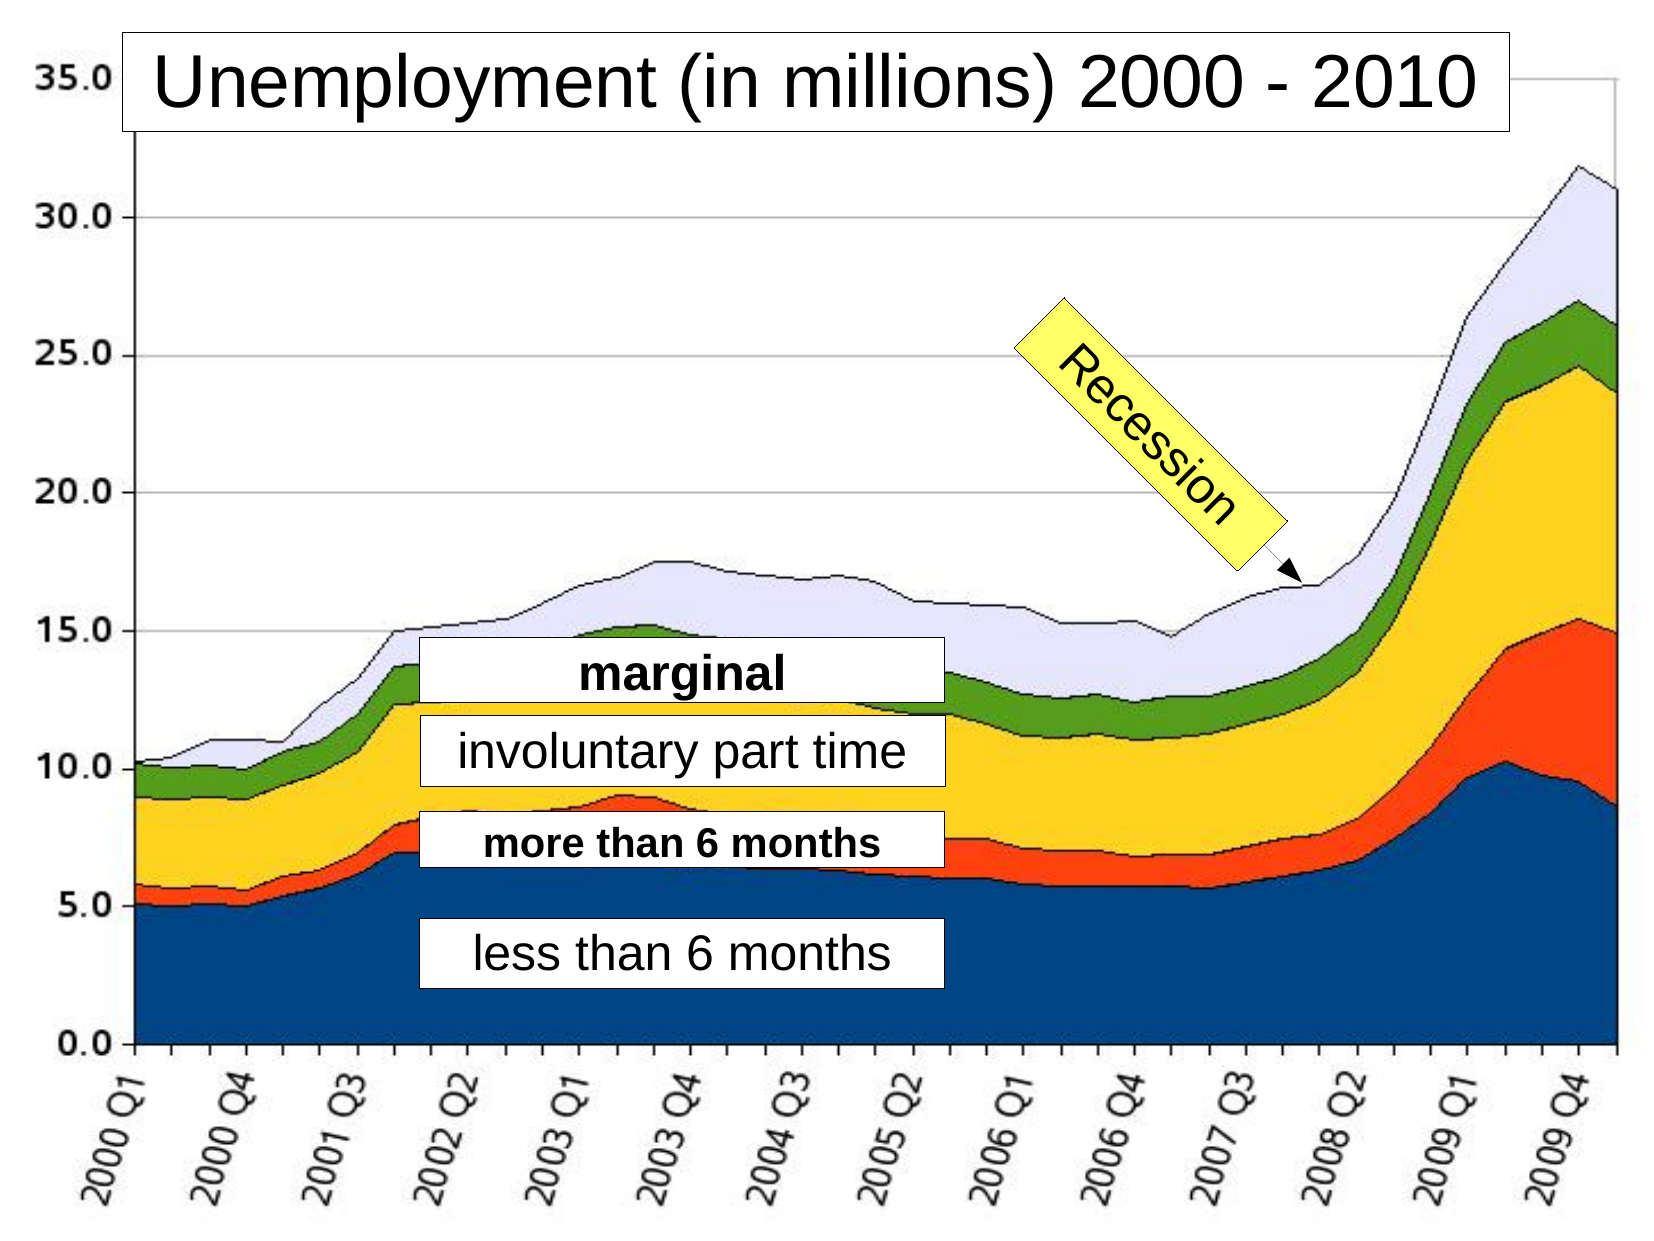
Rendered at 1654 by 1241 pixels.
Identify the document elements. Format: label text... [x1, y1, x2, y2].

text_box involuntary part time [420, 715, 946, 787]
text_box more than 6 months [419, 811, 945, 868]
text_box marginal [419, 637, 945, 703]
picture [0, 35, 1651, 1237]
text_box Unemployment (in millions) 2000 - 2010 [122, 32, 1510, 132]
text_box less than 6 months [419, 918, 945, 989]
text_box Recession [1014, 297, 1288, 571]
